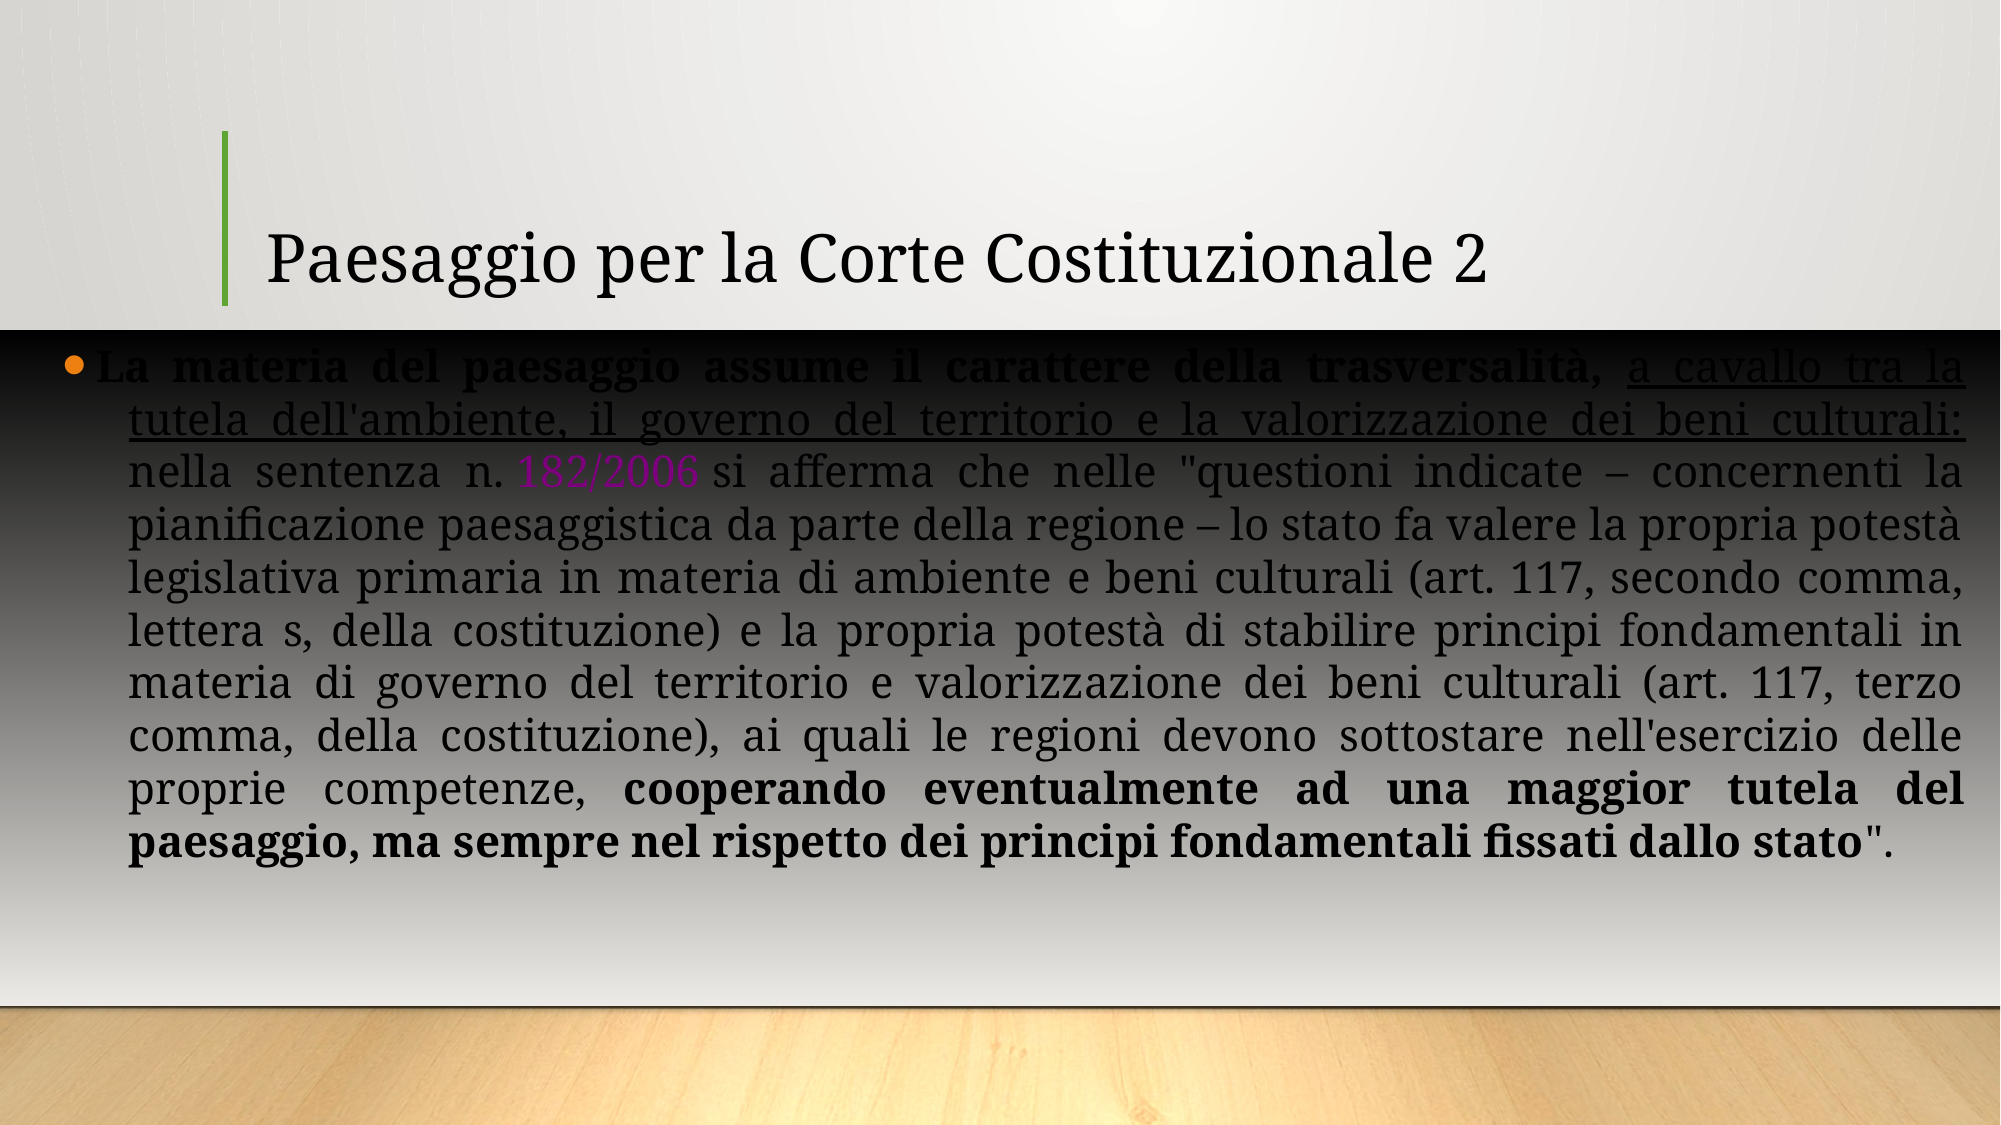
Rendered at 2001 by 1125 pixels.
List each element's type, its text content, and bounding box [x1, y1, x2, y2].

title Paesaggio per la Corte Costituzionale 2 [251, 131, 1814, 305]
list La materia del paesaggio assume il carattere della trasversalità, a cavallo tra la tutela dell'ambiente, il governo del territorio e la valorizzazione dei beni culturali: nella sentenza n. 182/2006 si afferma che nelle "questioni indicate – concernenti la pianificazione paesaggistica da parte della regione – lo stato fa valere la propria potestà legislativa primaria in materia di ambiente e beni culturali (art. 117, secondo comma, lettera s, della costituzione) e la propria potestà di stabilire principi fondamentali in materia di governo del territorio e valorizzazione dei beni culturali (art. 117, terzo comma, della costituzione), ai quali le regioni devono sottostare nell'esercizio delle proprie competenze, cooperando eventualmente ad una maggior tutela del paesaggio, ma sempre nel rispetto dei principi fondamentali fissati dallo stato". [47, 330, 1981, 897]
